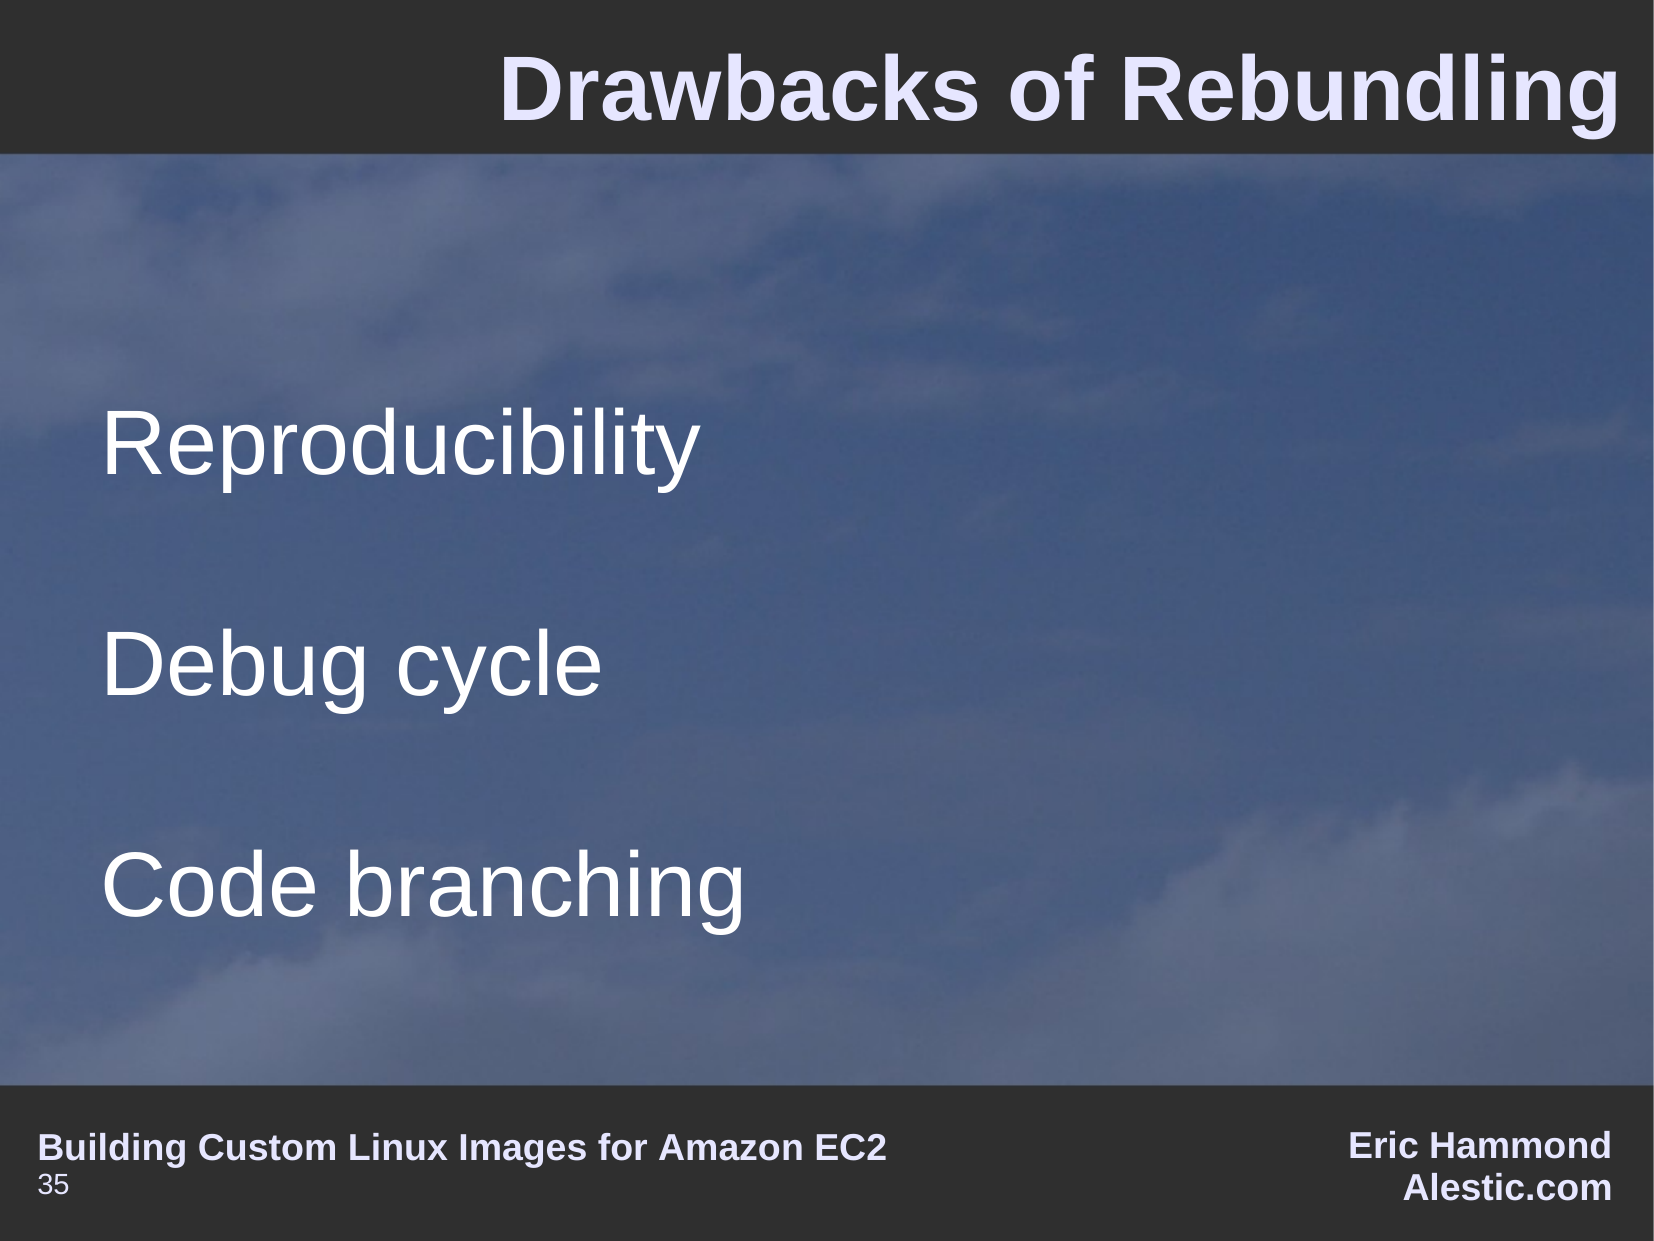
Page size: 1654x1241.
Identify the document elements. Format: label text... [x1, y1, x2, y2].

title Drawbacks of Rebundling [29, 29, 1625, 148]
picture [0, 0, 1654, 1241]
title Eric Hammond Alestic.com [1299, 1092, 1613, 1241]
list Reproducibility Debug cycle Code branching [29, 177, 1625, 1049]
